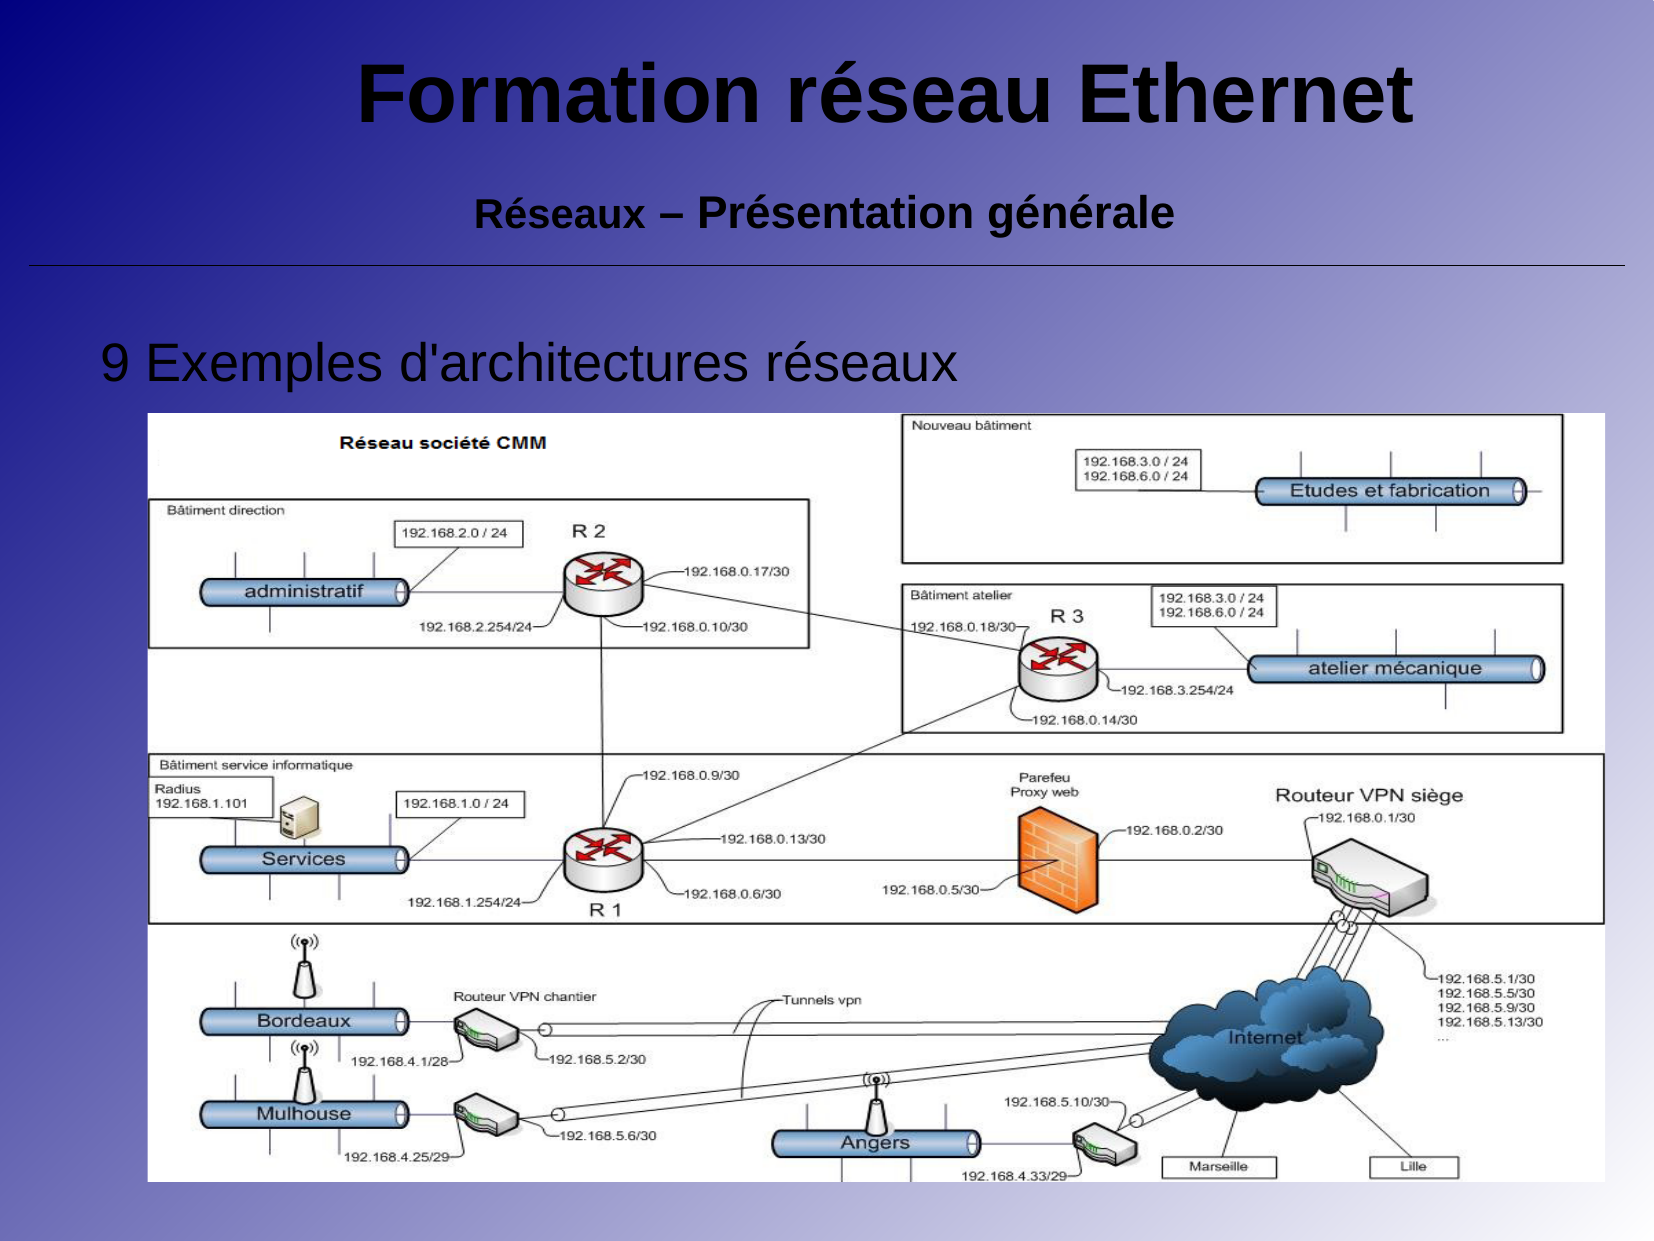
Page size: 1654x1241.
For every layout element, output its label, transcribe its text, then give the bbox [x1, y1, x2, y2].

picture [147, 413, 1606, 1182]
text_box Réseaux – Présentation générale [29, 266, 1621, 354]
text_box 9 Exemples d'architectures réseaux [85, 324, 975, 401]
text_box Formation réseau Ethernet [324, 39, 1447, 148]
text_box Réseaux – Présentation générale [29, 177, 1621, 265]
